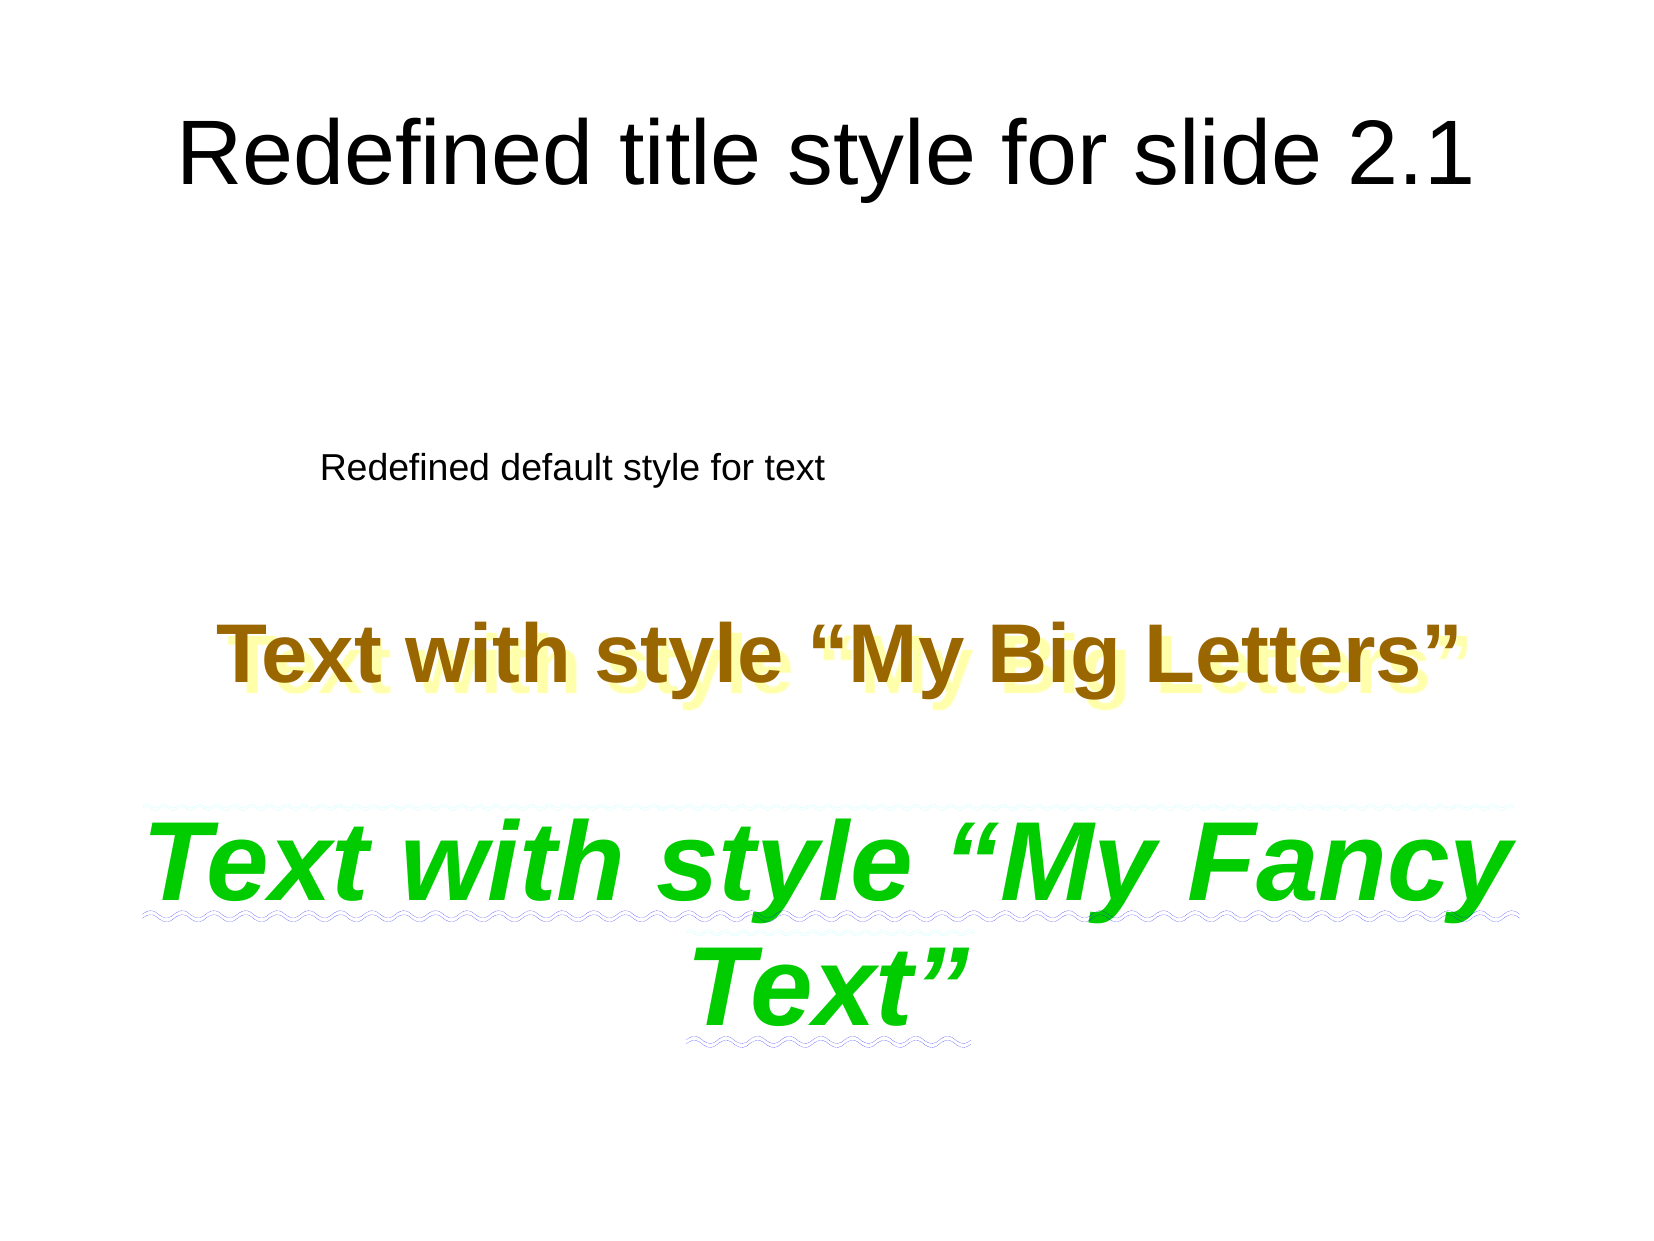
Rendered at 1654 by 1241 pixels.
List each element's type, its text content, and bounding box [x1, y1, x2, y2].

text_box Redefined default style for text [305, 439, 804, 496]
text_box Text with style “My Fancy Text” [65, 791, 1591, 1057]
title Redefined title style for slide 2.1 [82, 49, 1571, 257]
text_box Text with style “My Big Letters” [247, 600, 1434, 708]
